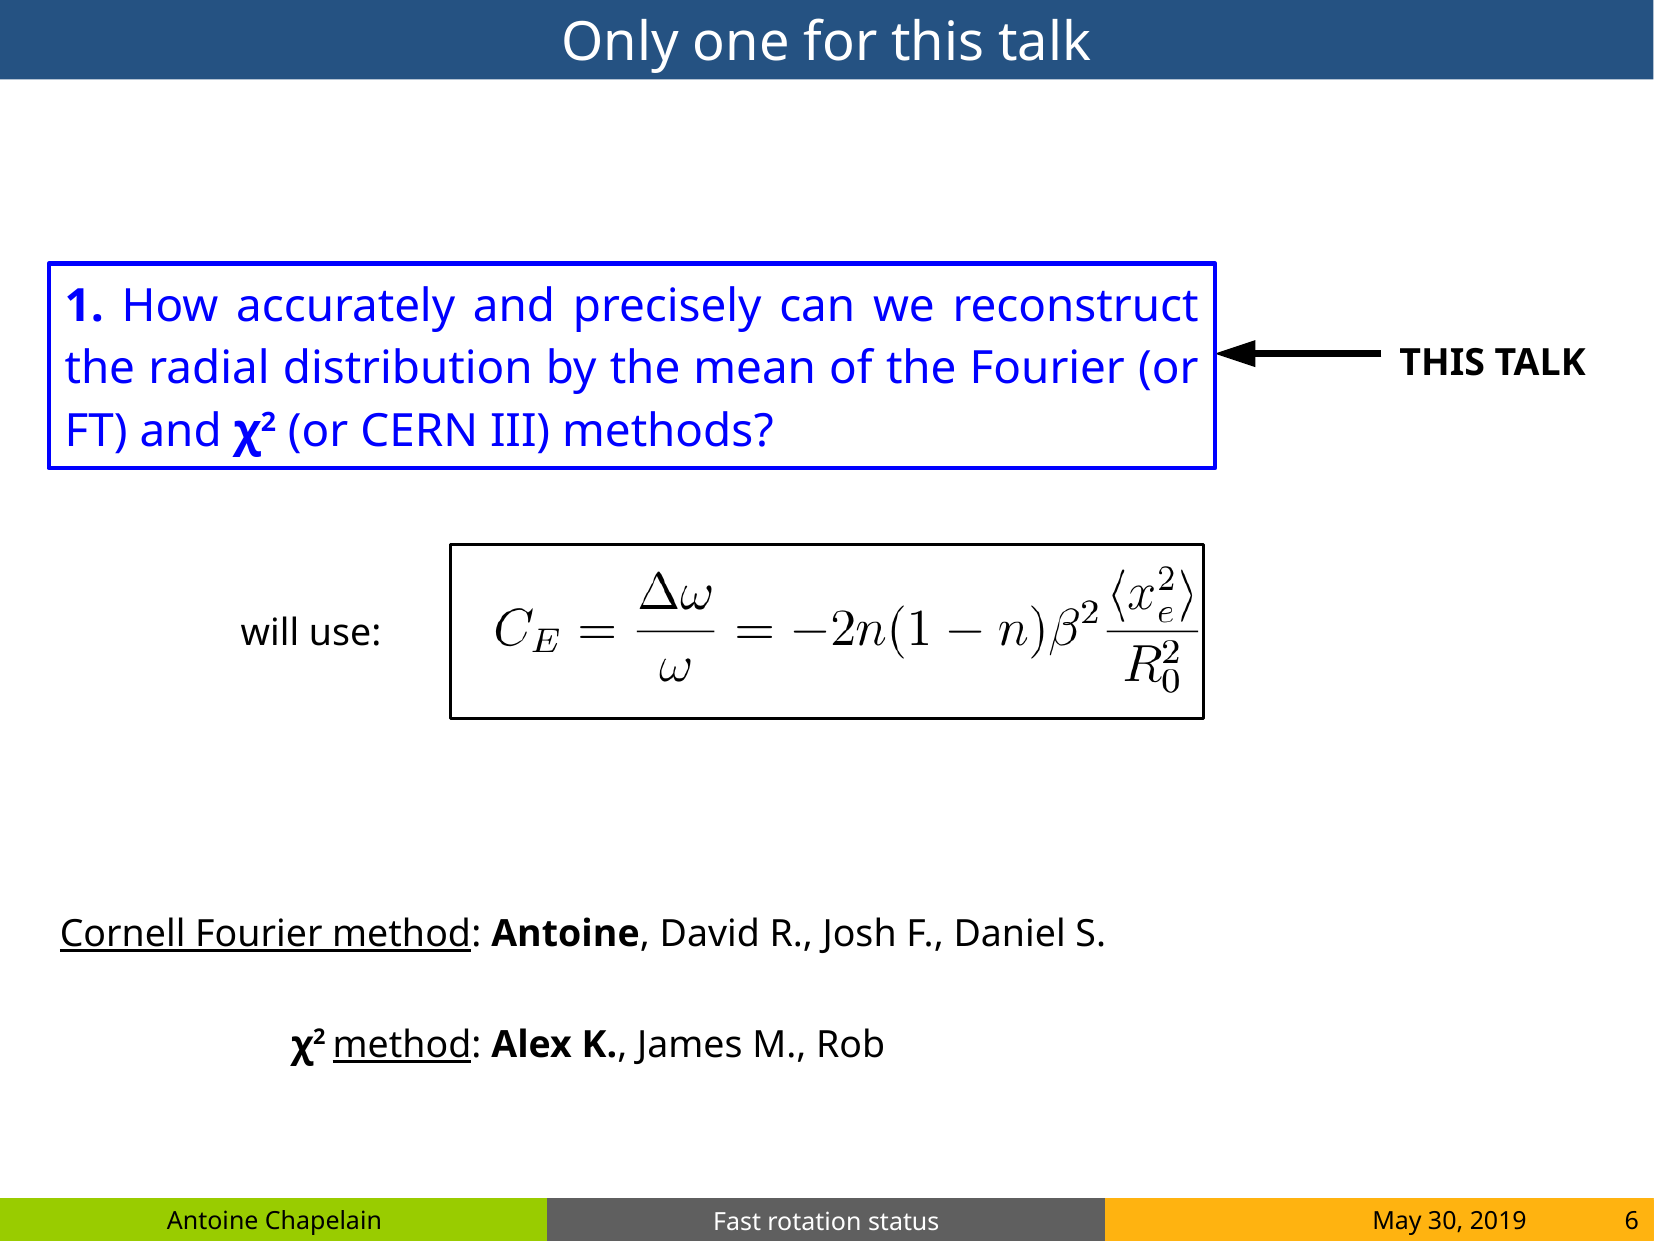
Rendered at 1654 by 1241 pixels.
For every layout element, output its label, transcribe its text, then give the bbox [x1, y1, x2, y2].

text_box THIS TALK [1384, 327, 1654, 387]
title Only one for this talk [0, 0, 1654, 80]
text_box will use: [225, 598, 680, 657]
picture [451, 545, 1202, 717]
text_box 1. How accurately and precisely can we reconstruct the radial distribution by the mean of the Fourier (or FT) and χ2 (or CERN III) methods? [48, 263, 1216, 451]
text_box Cornell Fourier method: Antoine, David R., Josh F., Daniel S. χ2 method: Alex K., James M., Rob [45, 898, 1561, 1098]
